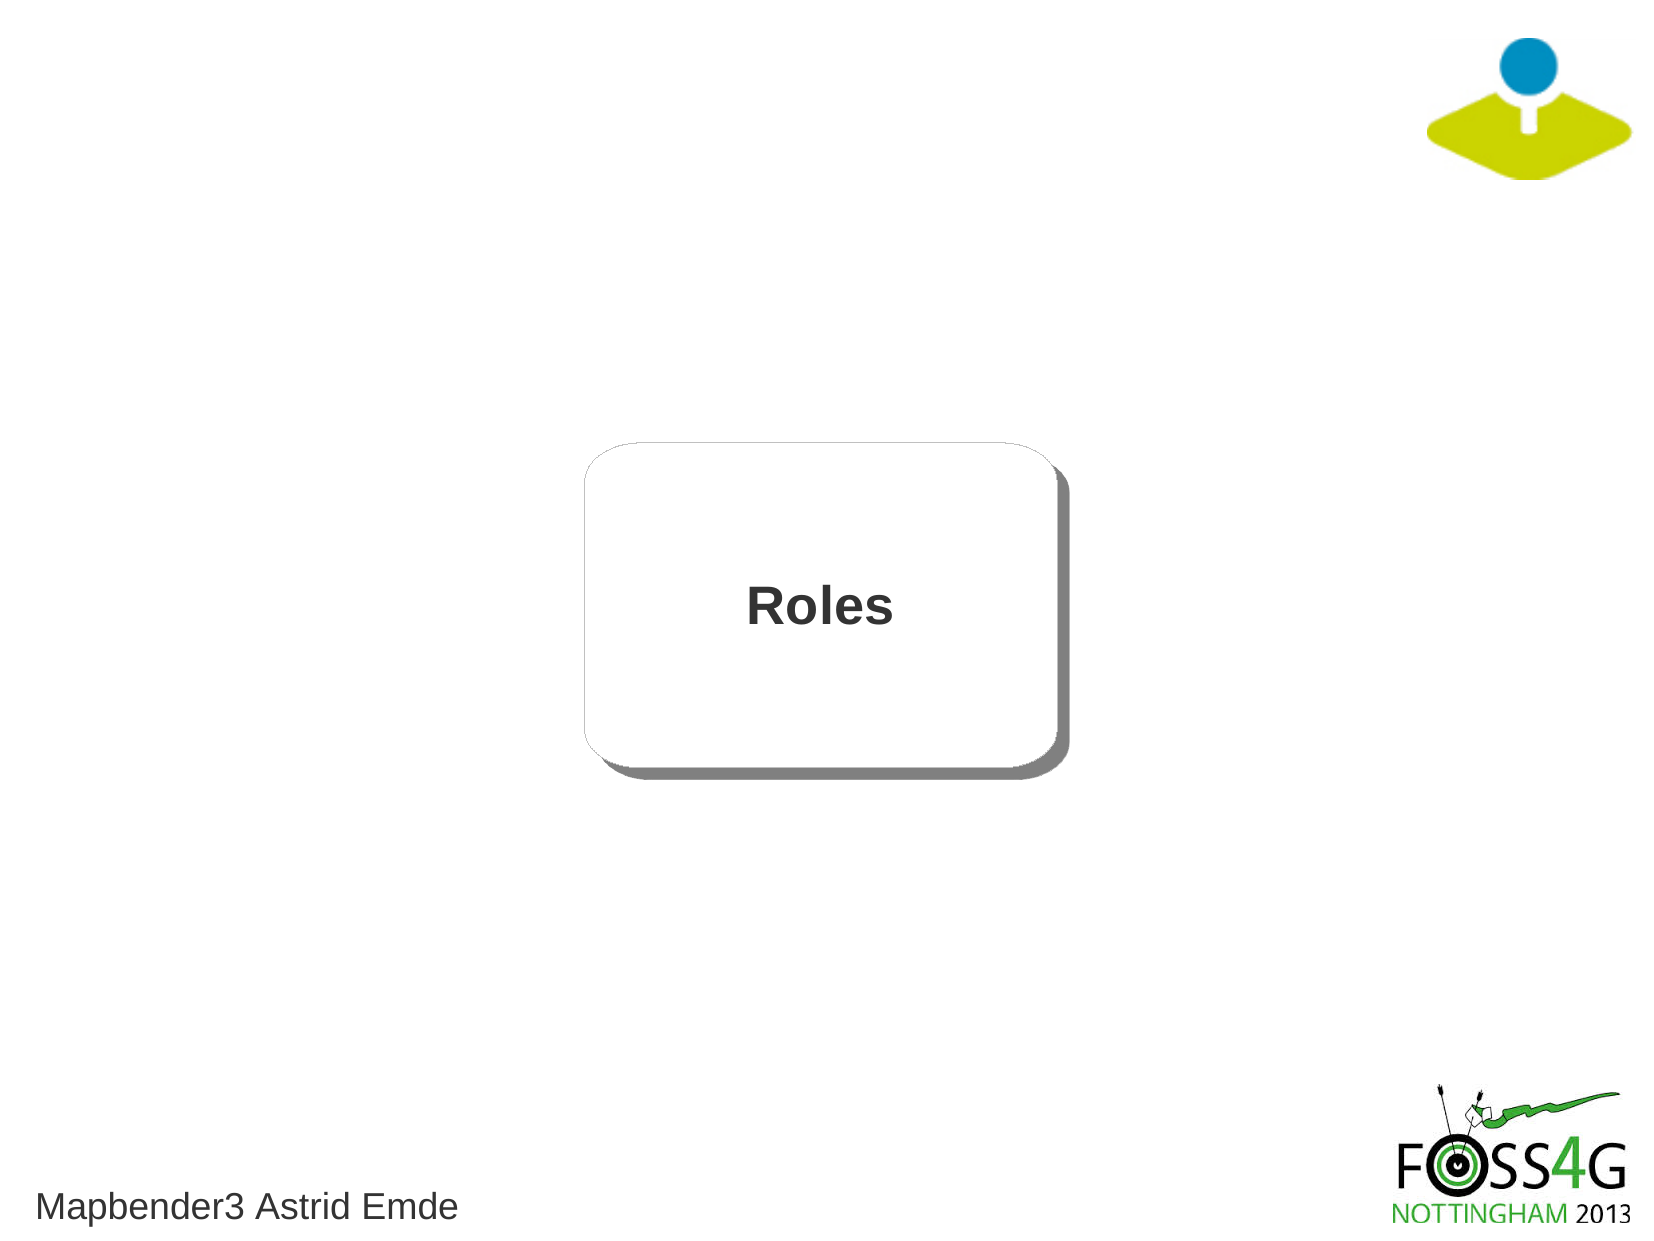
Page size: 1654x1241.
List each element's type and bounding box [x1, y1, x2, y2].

subtitle [76, 177, 1565, 1173]
picture [1393, 1084, 1630, 1223]
picture [1427, 38, 1636, 180]
